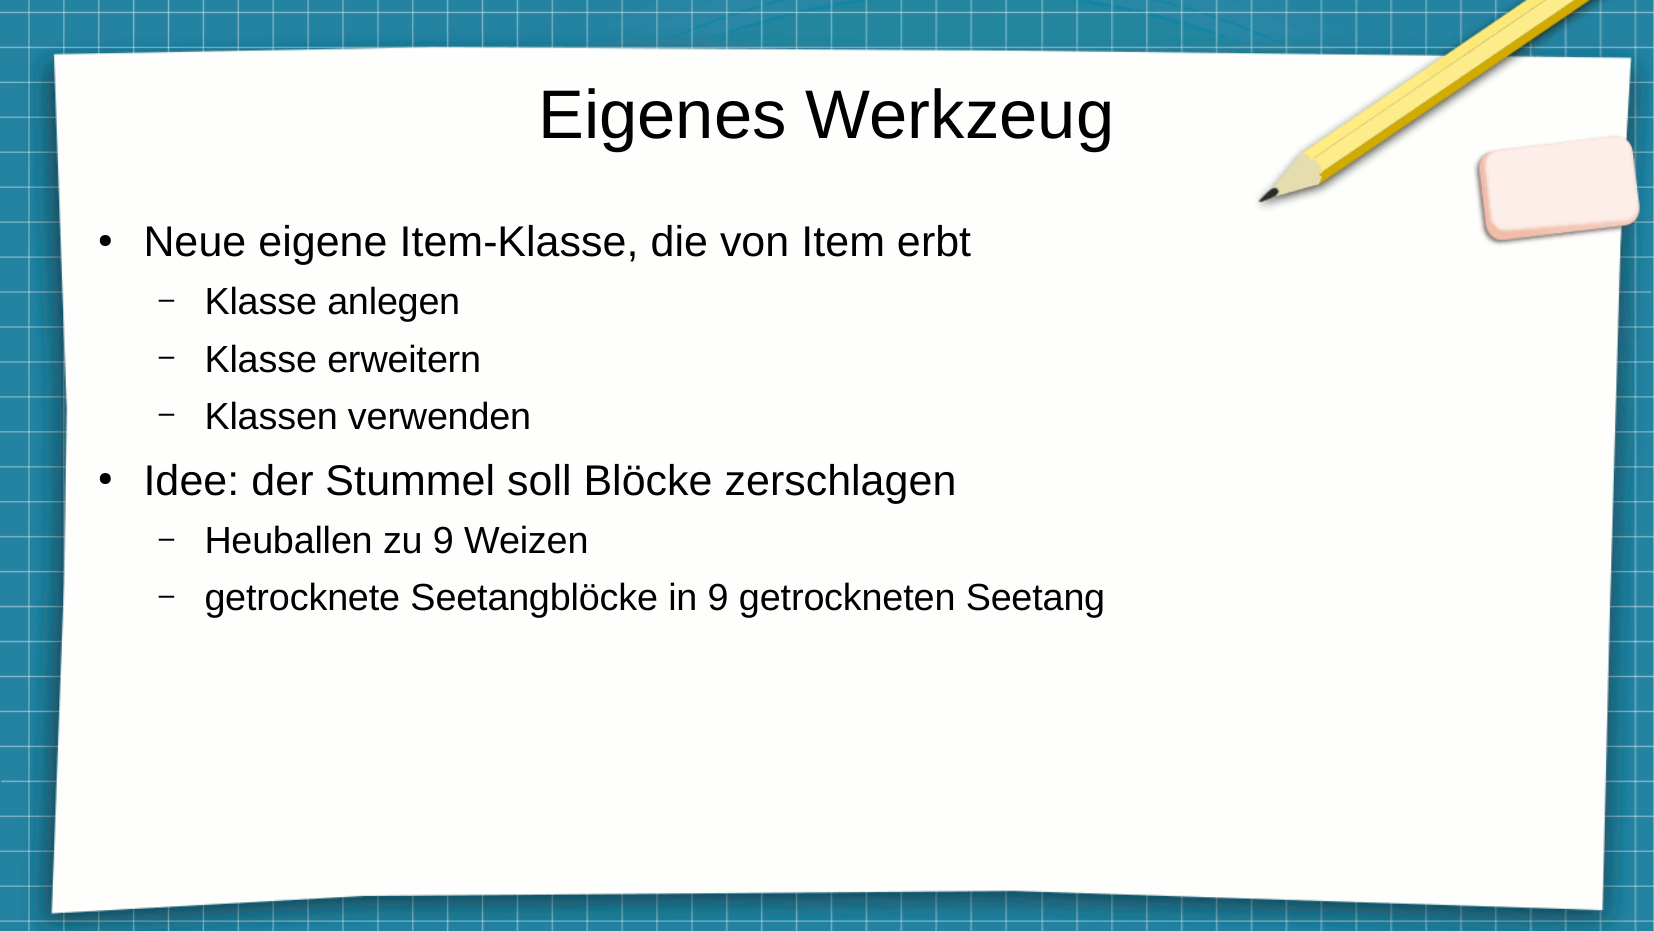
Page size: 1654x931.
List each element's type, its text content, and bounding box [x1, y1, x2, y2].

picture [0, 0, 1654, 931]
title Eigenes Werkzeug [82, 37, 1571, 193]
list Neue eigene Item-Klasse, die von Item erbt Klasse anlegen Klasse erweitern Klassen verwenden Idee: der Stummel soll Blöcke zerschlagen Heuballen zu 9 Weizen getrocknete Seetangblöcke in 9 getrockneten Seetang [82, 217, 1571, 621]
